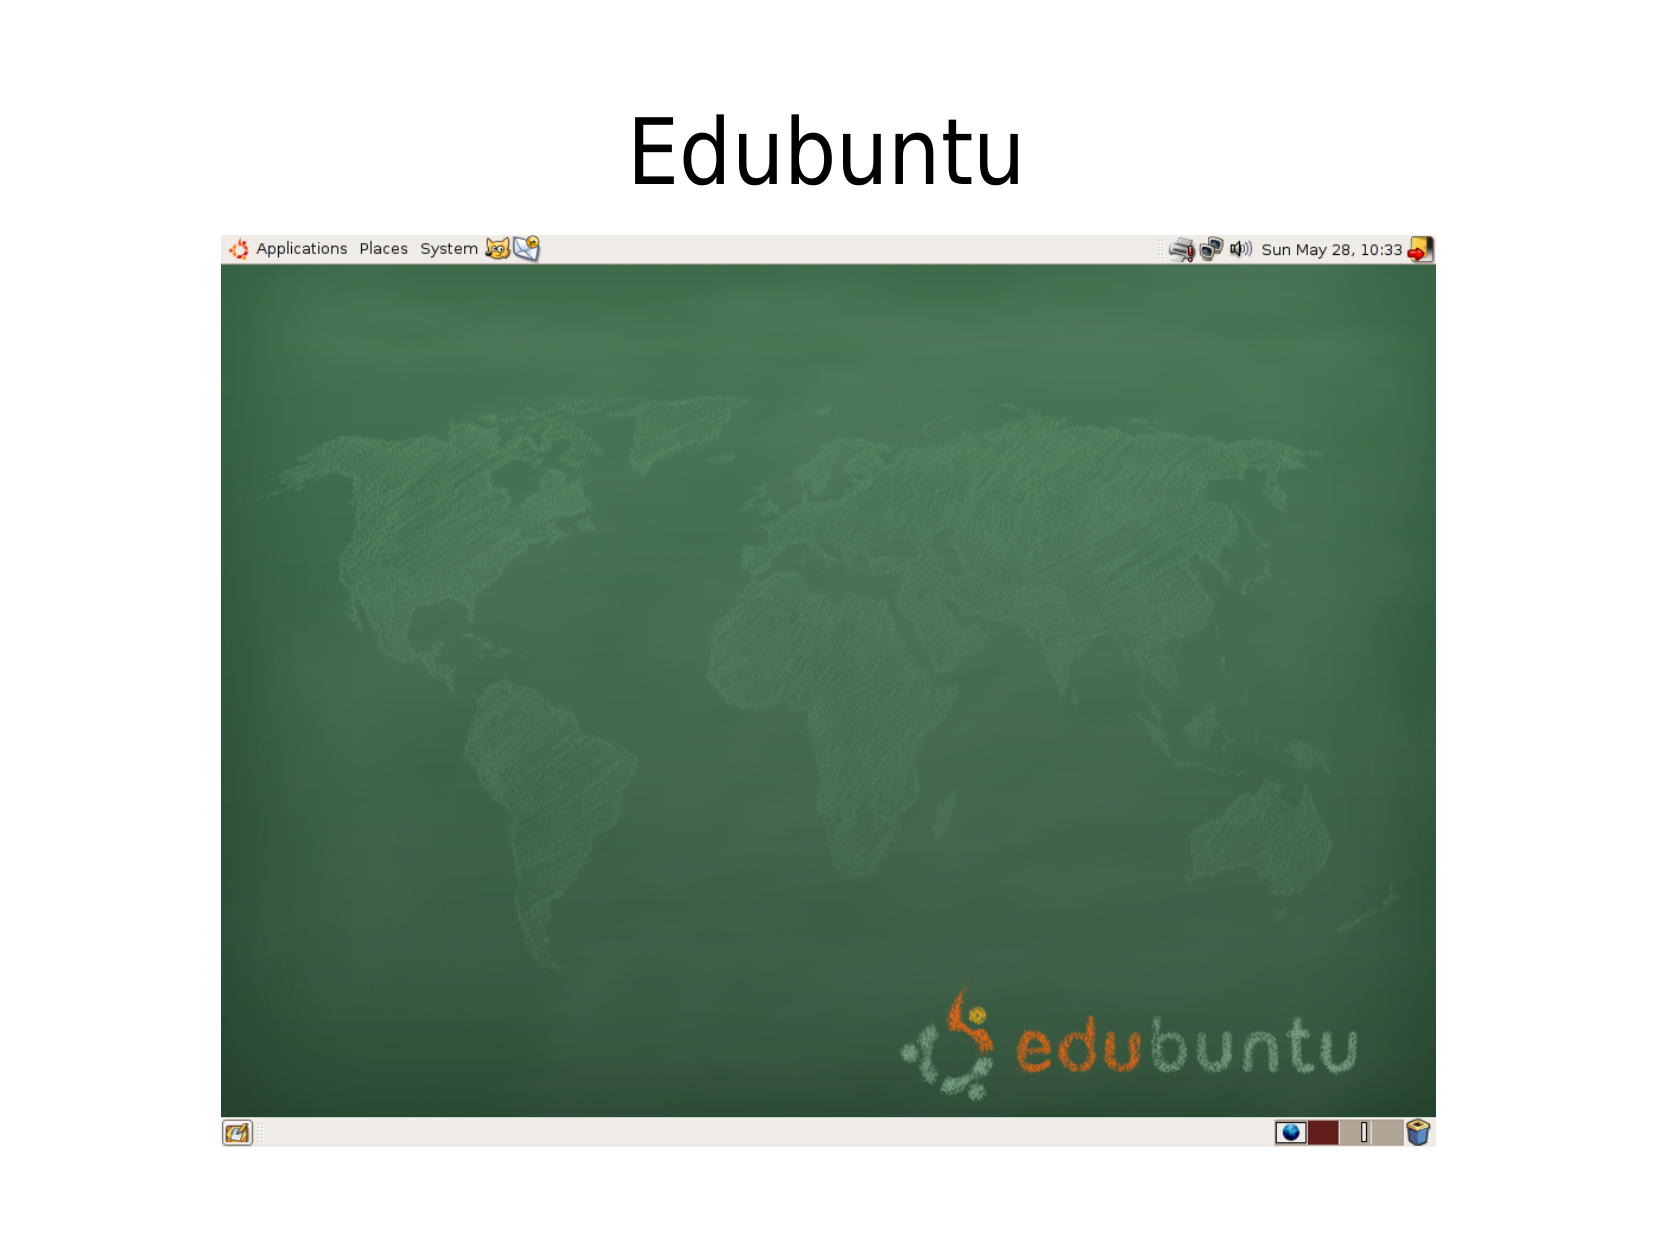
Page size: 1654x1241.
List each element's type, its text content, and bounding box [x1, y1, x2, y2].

picture [221, 235, 1436, 1147]
title Edubuntu [82, 49, 1571, 257]
